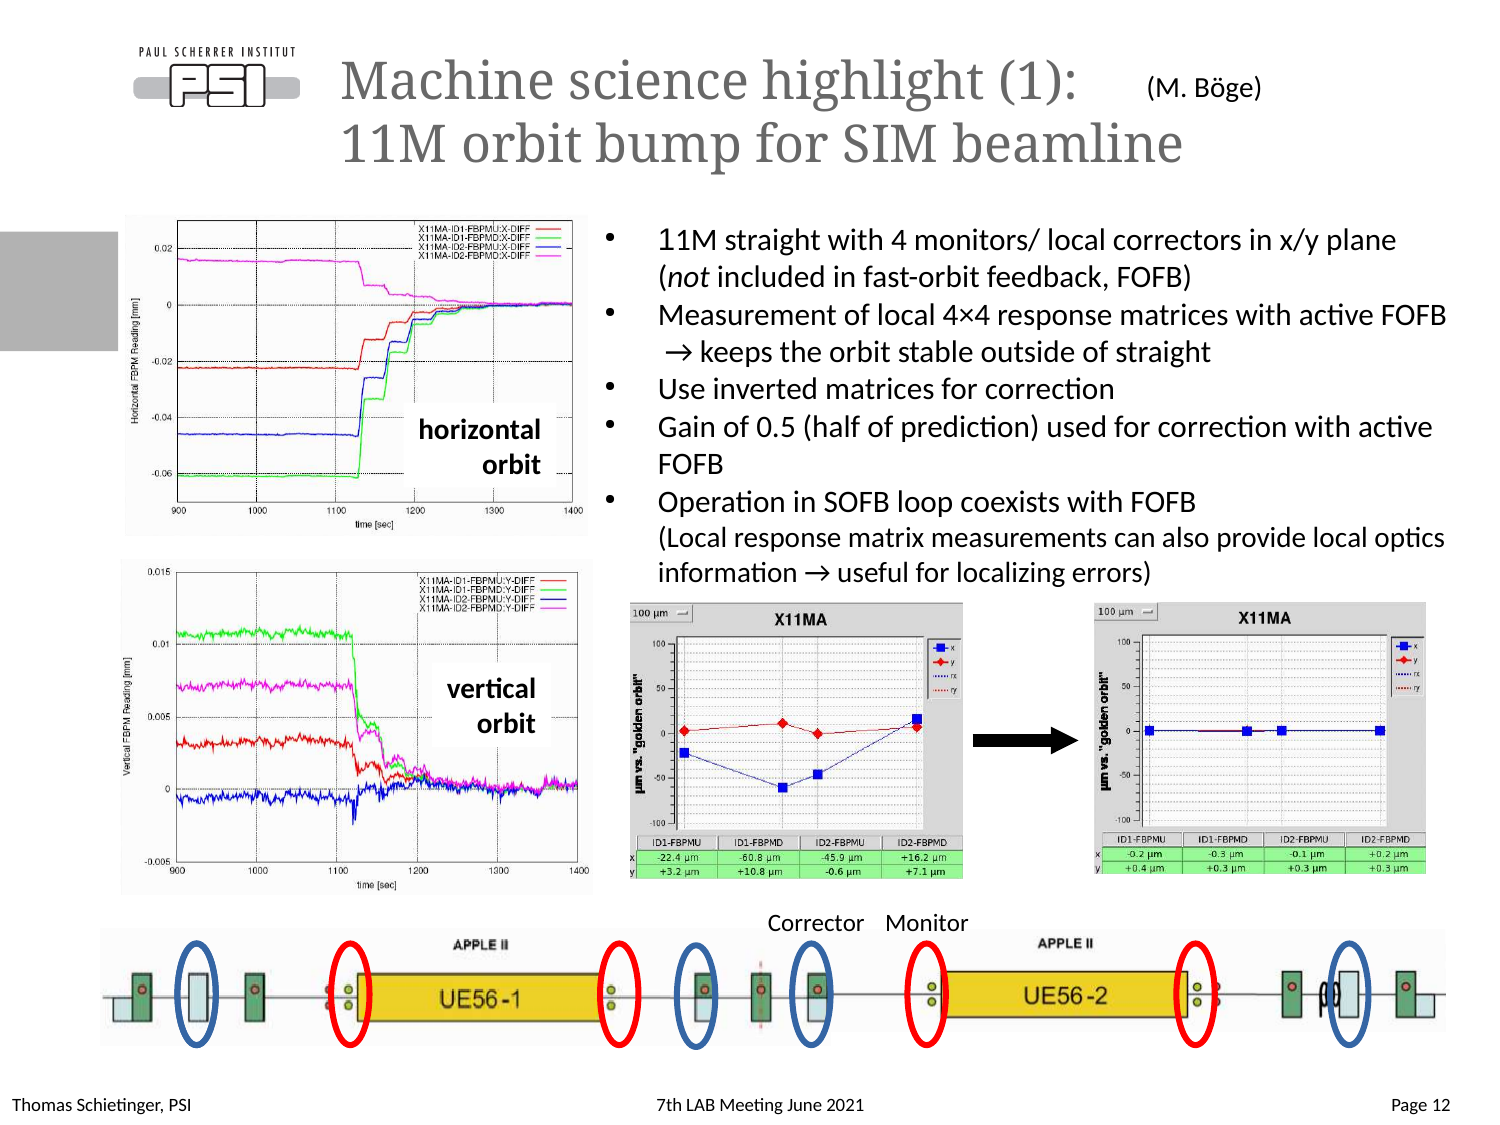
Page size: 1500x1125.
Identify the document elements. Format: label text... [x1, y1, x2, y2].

picture [1334, 947, 1365, 1032]
picture [820, 944, 917, 1046]
picture [1180, 947, 1211, 1032]
picture [680, 949, 712, 1043]
picture [335, 947, 366, 1041]
picture [630, 602, 963, 879]
text_box vertical orbit [432, 662, 552, 748]
list 11M straight with 4 monitors/ local correctors in x/y plane (not included in fast-orbit feedback, FOFB) Measurement of local 4×4 response matrices with active FOFB → keeps the orbit stable outside of straight Use inverted matrices for correction Gain of 0.5 (half of prediction) used for correction with active FOFB Operation in SOFB loop coexists with FOFB (Local response matrix measurements can also provide local optics information → useful for localizing errors) [586, 219, 1453, 581]
picture [125, 214, 588, 536]
text_box Corrector [753, 898, 870, 944]
picture [1094, 602, 1426, 874]
text_box horizontal orbit [403, 402, 557, 488]
text_box (M. Böge) [1131, 67, 1402, 113]
picture [911, 947, 942, 1032]
picture [120, 559, 593, 896]
picture [936, 929, 1446, 1032]
picture [604, 947, 635, 1041]
title Machine science highlight (1): 11M orbit bump for SIM beamline [340, 47, 1442, 132]
picture [100, 928, 803, 1046]
picture [181, 947, 212, 1041]
picture [796, 947, 827, 1041]
text_box Monitor [870, 898, 984, 944]
